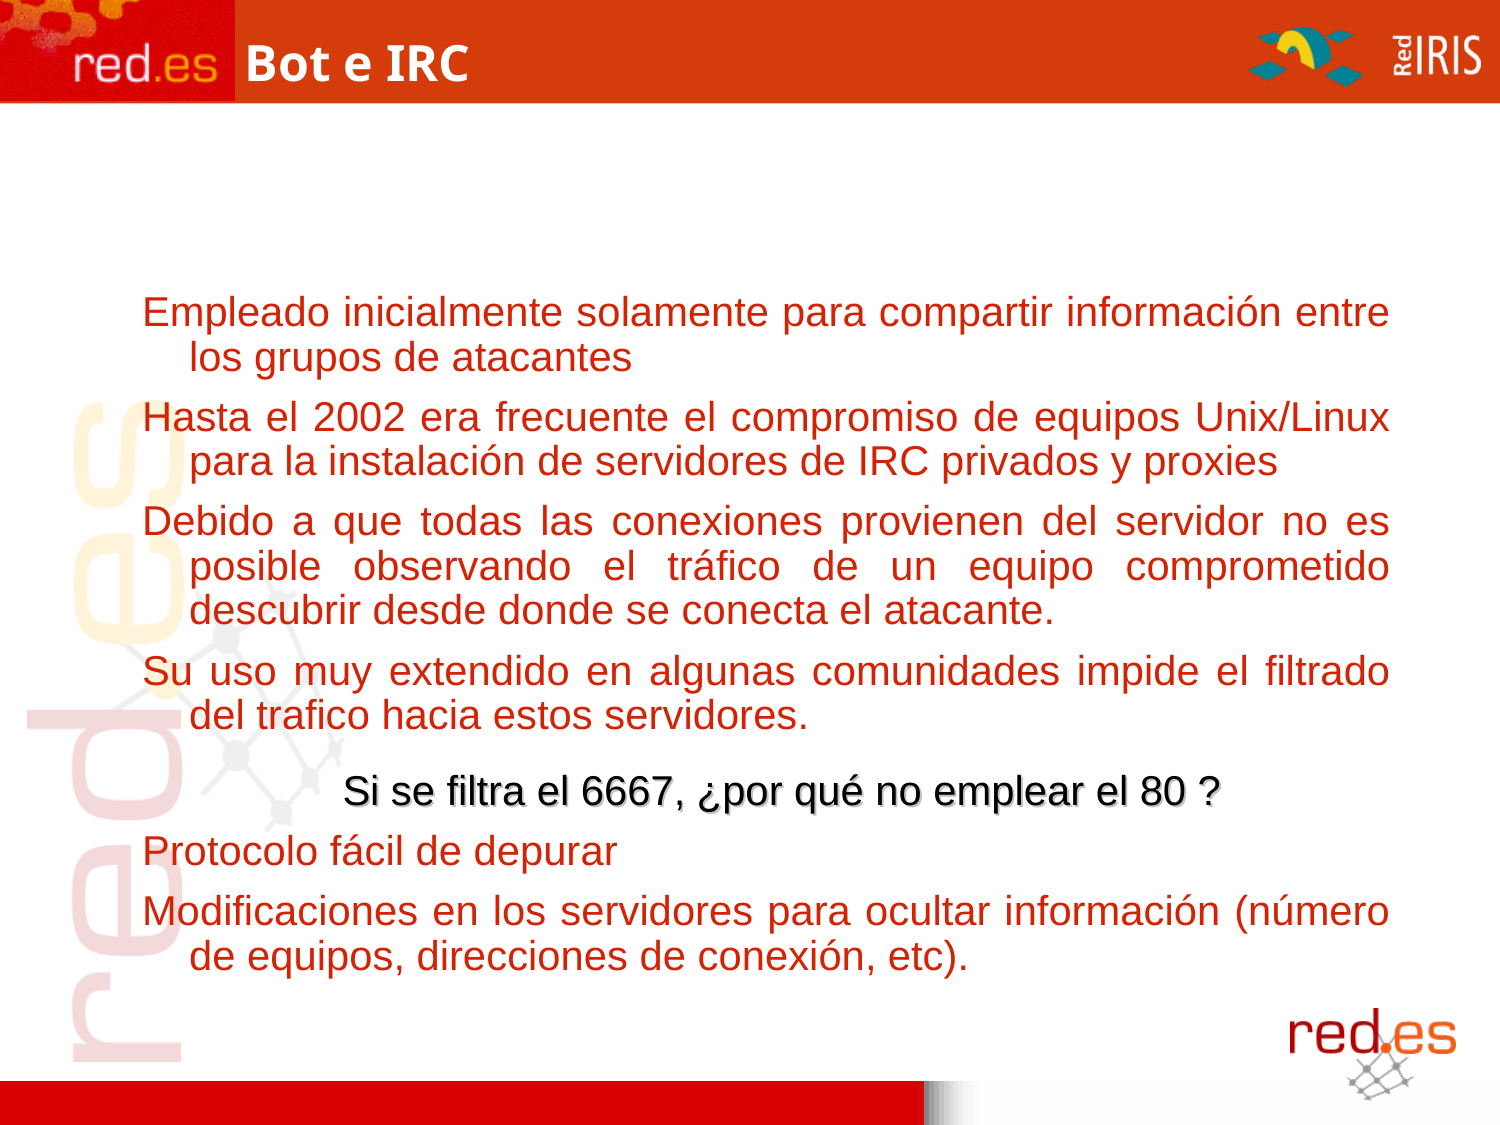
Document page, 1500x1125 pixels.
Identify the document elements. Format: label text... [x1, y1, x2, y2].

picture [0, 0, 235, 101]
picture [0, 1008, 1500, 1125]
picture [27, 400, 345, 1062]
picture [1412, 27, 1481, 87]
list Empleado inicialmente solamente para compartir información entre los grupos de atacantes Hasta el 2002 era frecuente el compromiso de equipos Unix/Linux para la instalación de servidores de IRC privados y proxies Debido a que todas las conexiones provienen del servidor no es posible observando el tráfico de un equipo comprometido descubrir desde donde se conecta el atacante. Su uso muy extendido en algunas comunidades impide el filtrado del trafico hacia estos servidores. Si se filtra el 6667, ¿por qué no emplear el 80 ? Protocolo fácil de depurar Modificaciones en los servidores para ocultar información (número de equipos, direcciones de conexión, etc). [110, 225, 1391, 1024]
title Bot e IRC [244, 0, 1412, 127]
